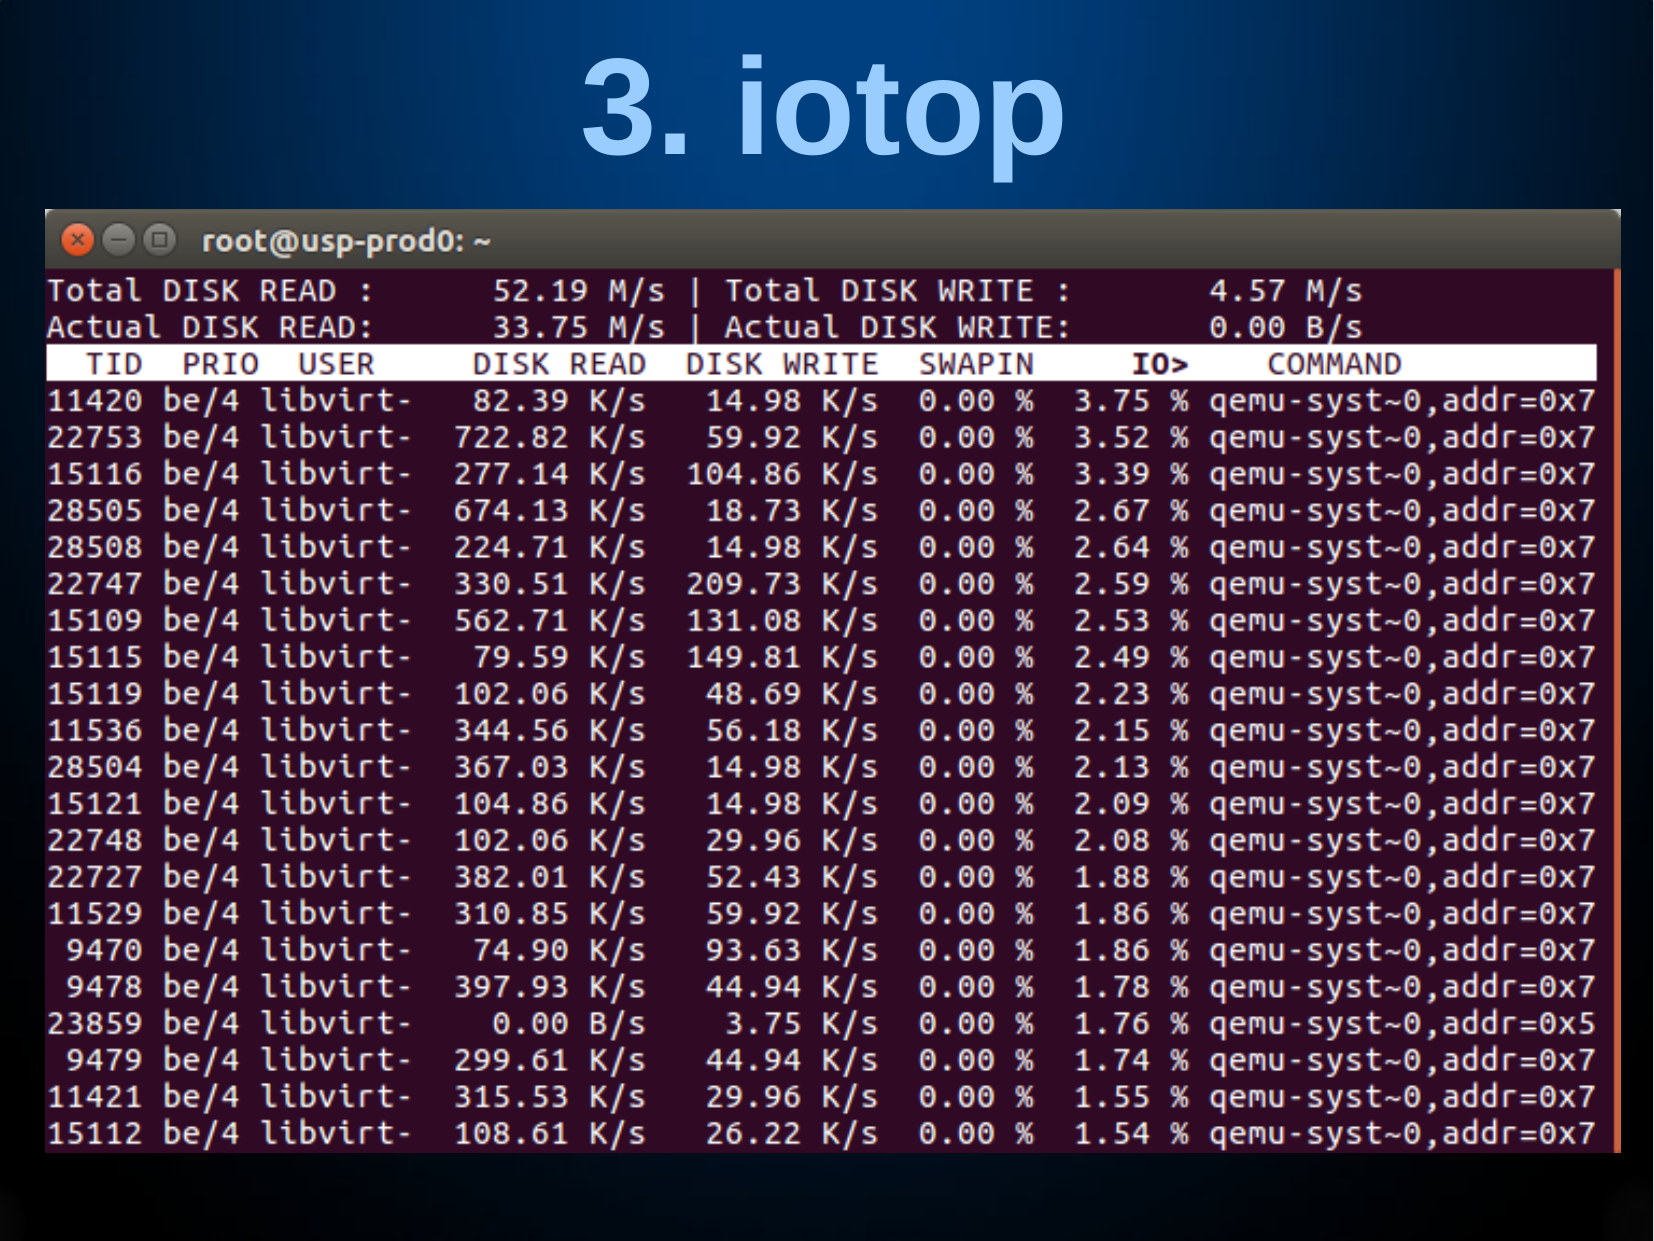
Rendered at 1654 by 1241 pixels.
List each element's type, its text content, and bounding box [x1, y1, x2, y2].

title 3. iotop [0, 2, 1651, 211]
picture [0, 0, 1654, 1241]
